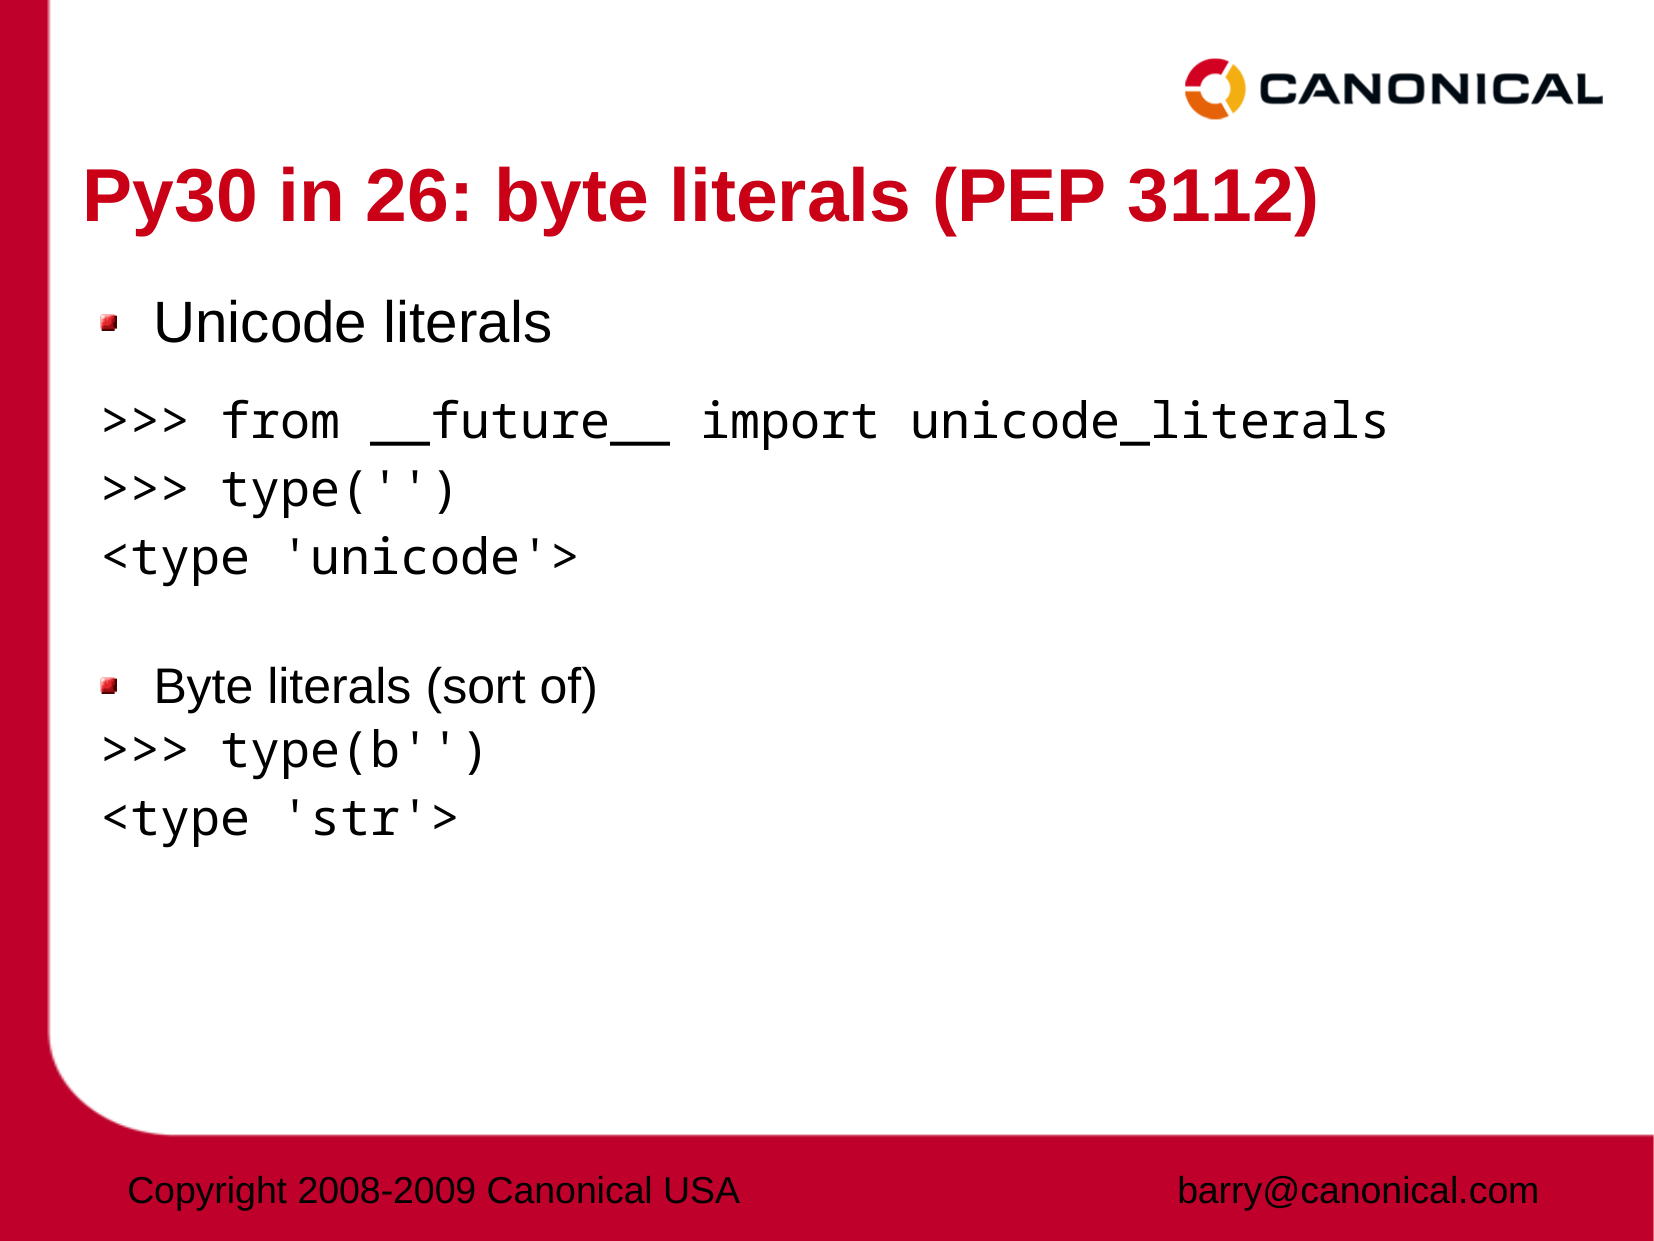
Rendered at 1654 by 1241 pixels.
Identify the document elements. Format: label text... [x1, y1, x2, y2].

list Unicode literals >>> from __future__ import unicode_literals >>> type('') <type 'unicode'> Byte literals (sort of) >>> type(b'') <type 'str'> [82, 290, 1571, 1094]
title Py30 in 26: byte literals (PEP 3112) [82, 104, 1571, 287]
picture [0, 0, 1654, 1241]
